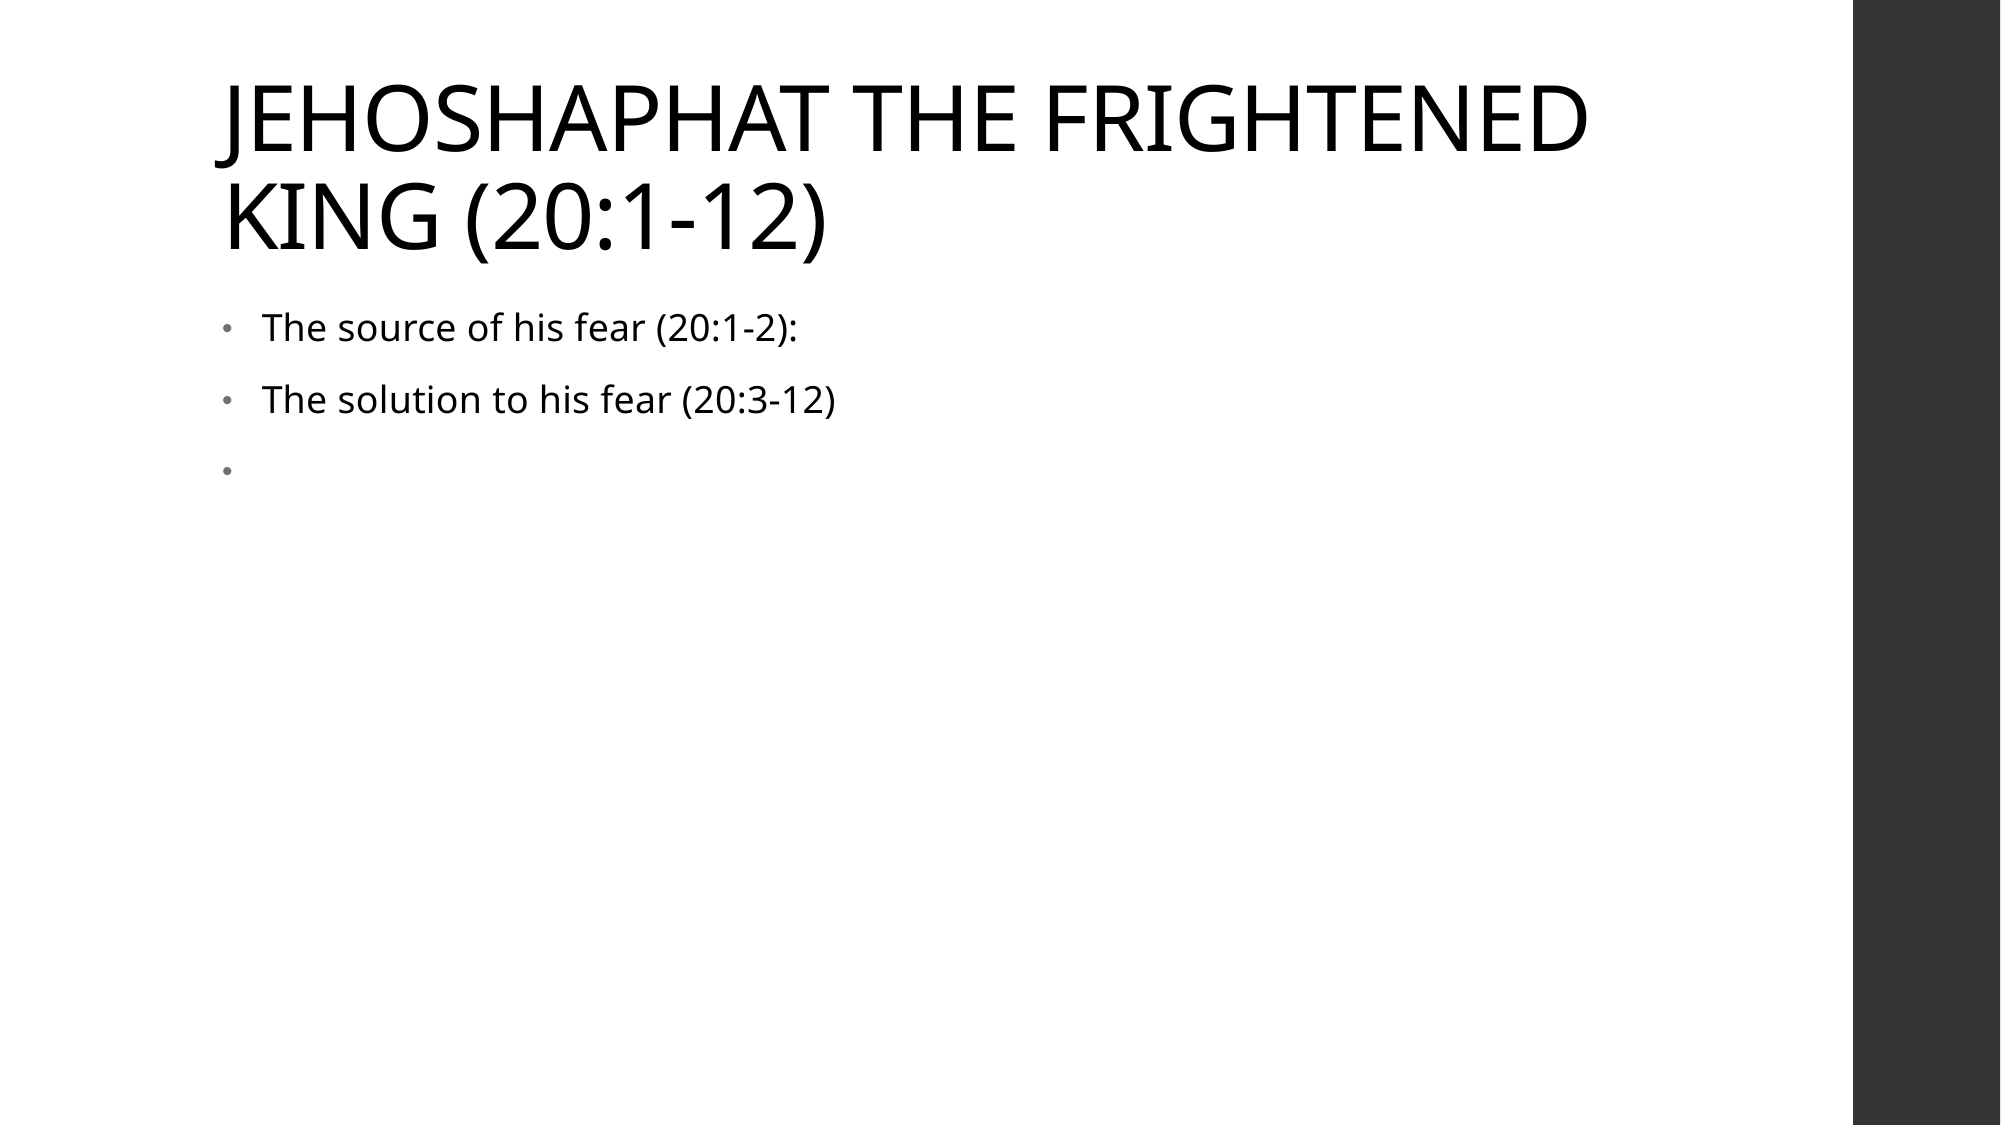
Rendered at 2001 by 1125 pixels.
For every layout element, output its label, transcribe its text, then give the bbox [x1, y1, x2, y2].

list The source of his fear (20:1-2): The solution to his fear (20:3-12) [206, 299, 1617, 1014]
title JEHOSHAPHAT THE FRIGHTENED KING (20:1-12) [206, 60, 1797, 278]
